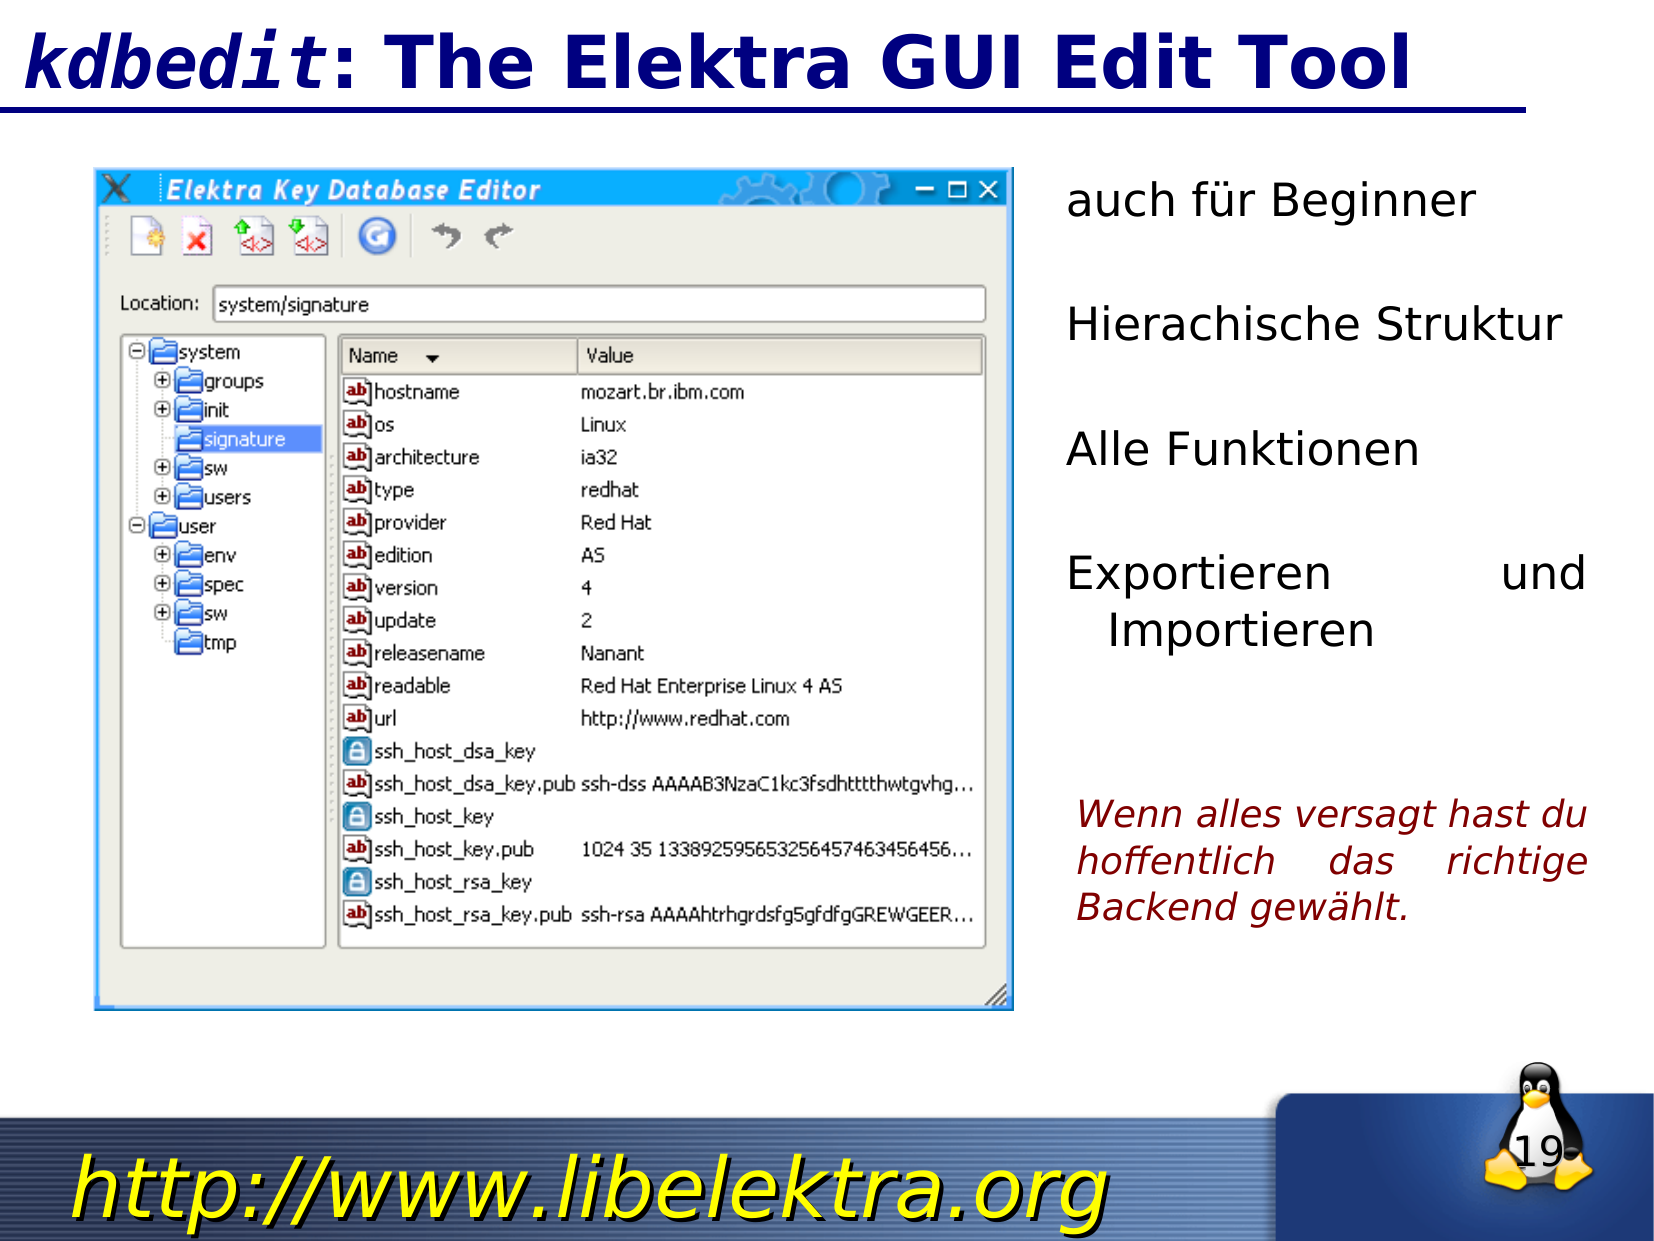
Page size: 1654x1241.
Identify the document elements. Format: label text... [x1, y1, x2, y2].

picture [0, 1061, 1654, 1241]
text_box Wenn alles versagt hast du hoffentlich das richtige Backend gewählt. [1076, 789, 1589, 999]
picture [93, 167, 1012, 1011]
text_box kdbedit: The Elektra GUI Edit Tool [22, 14, 1611, 111]
list auch für Beginner Hierachische Struktur Alle Funktionen Exportieren und Importieren [1050, 162, 1603, 718]
text_box 50 [1312, 1122, 1566, 1178]
